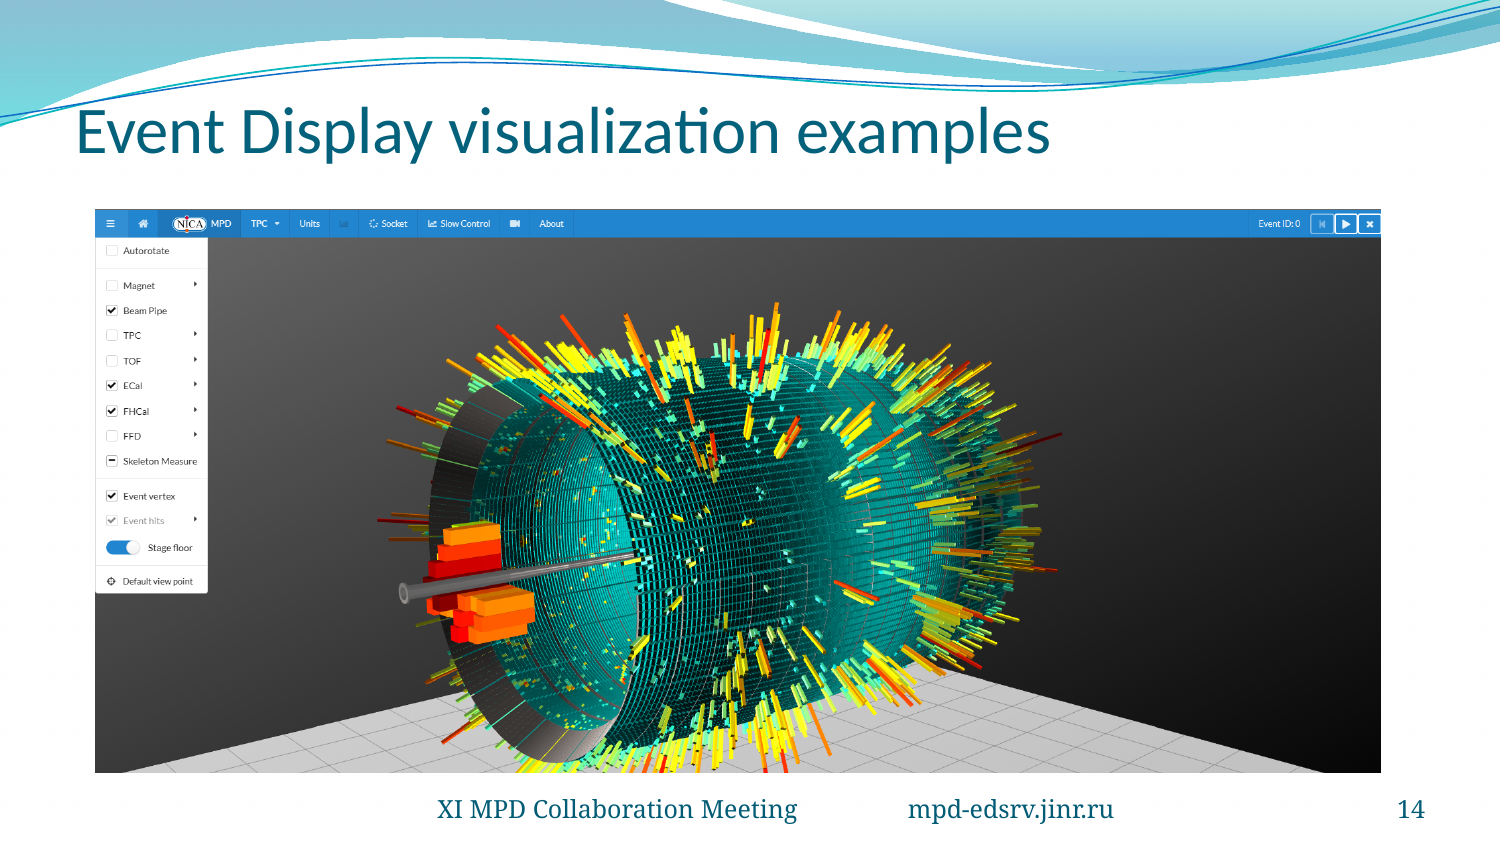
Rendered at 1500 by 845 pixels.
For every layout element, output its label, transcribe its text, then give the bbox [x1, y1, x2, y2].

title Event Display visualization examples [75, 86, 1425, 188]
picture [95, 209, 1381, 773]
